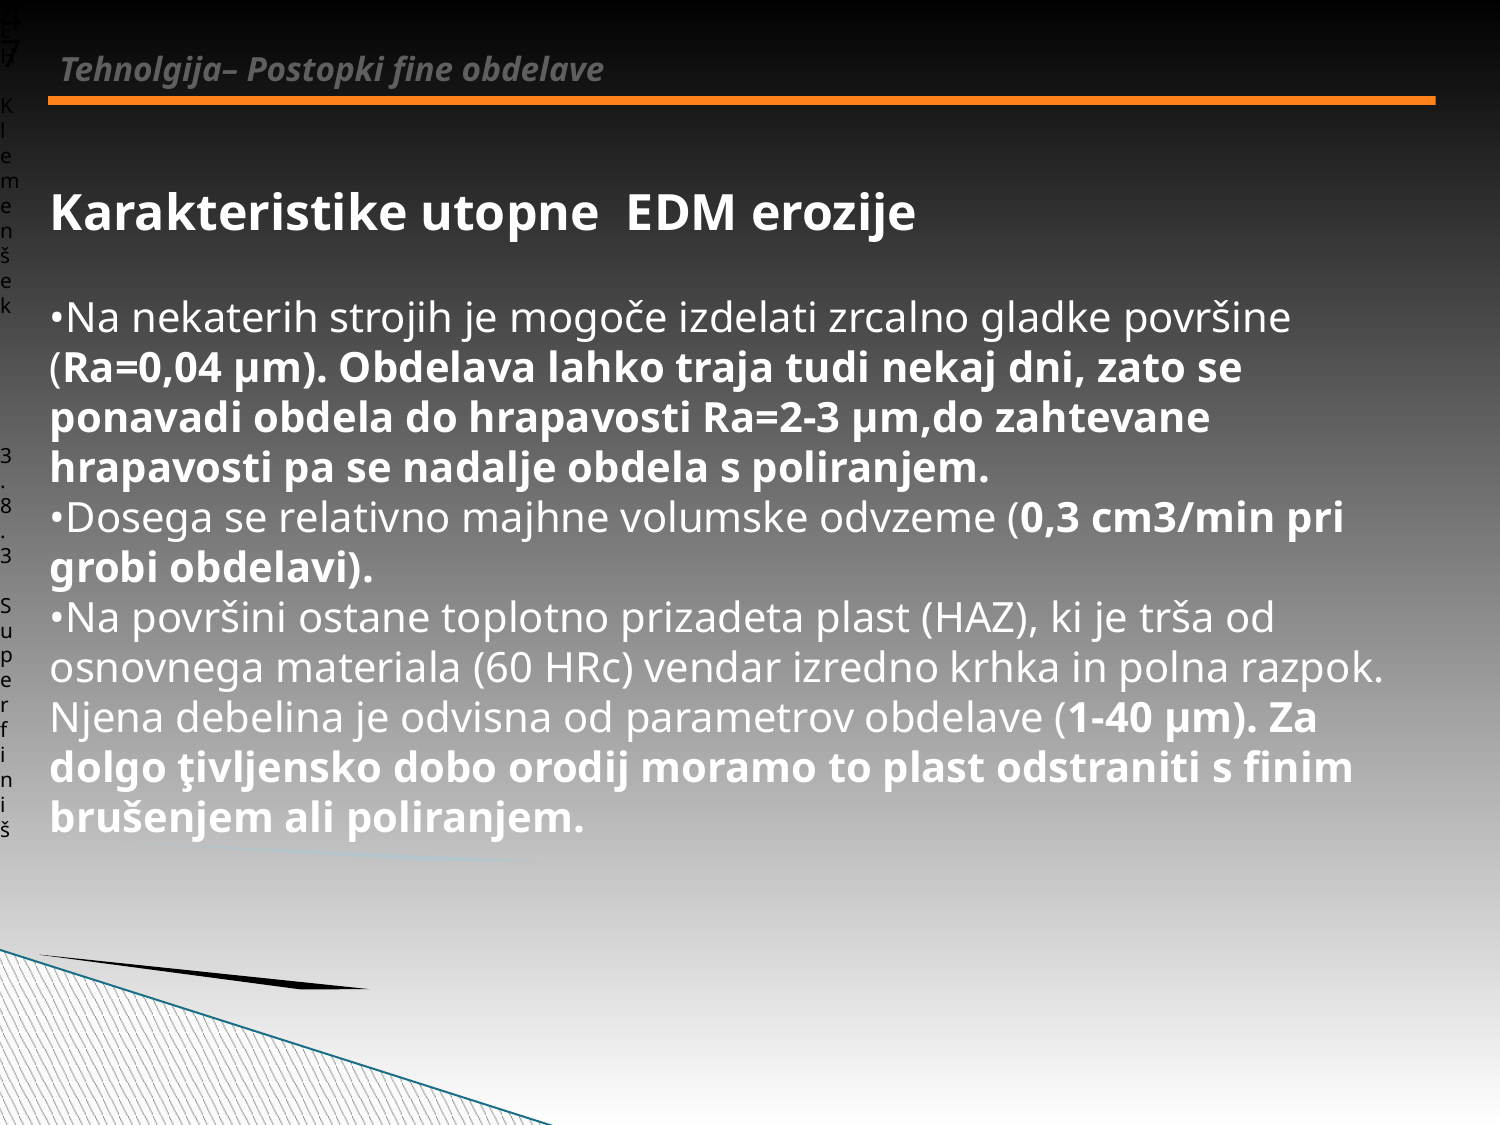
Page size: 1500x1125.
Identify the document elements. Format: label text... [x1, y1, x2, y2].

picture [0, 952, 543, 1125]
text_box Karakteristike utopne EDM erozije •Na nekaterih strojih je mogoče izdelati zrcalno gladke površine (Ra=0,04 μm). Obdelava lahko traja tudi nekaj dni, zato se ponavadi obdela do hrapavosti Ra=2-3 μm,do zahtevane hrapavosti pa se nadalje obdela s poliranjem. •Dosega se relativno majhne volumske odvzeme (0,3 cm3/min pri grobi obdelavi). •Na površini ostane toplotno prizadeta plast (HAZ), ki je trša od osnovnega materiala (60 HRc) vendar izredno krhka in polna razpok. Njena debelina je odvisna od parametrov obdelave (1-40 μm). Za dolgo ţivljensko dobo orodij moramo to plast odstraniti s finim brušenjem ali poliranjem. [35, 113, 1437, 849]
